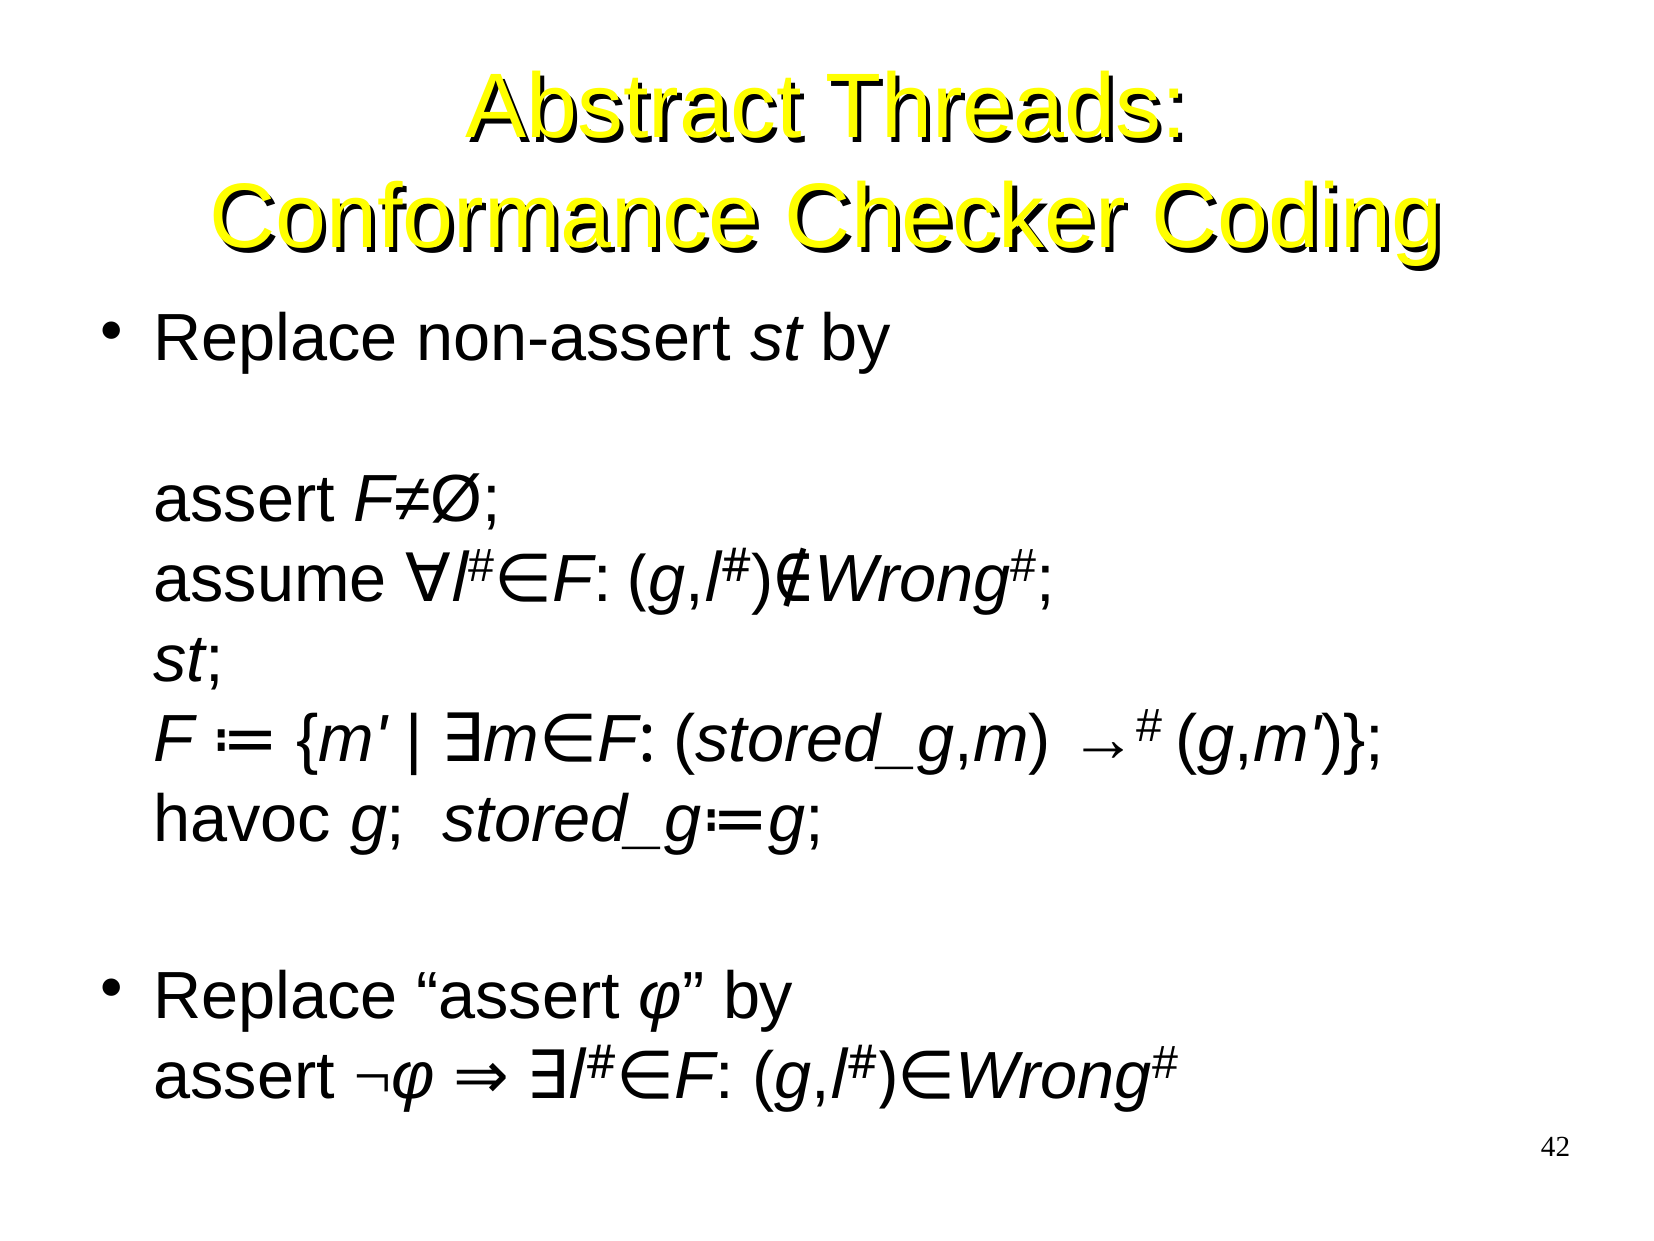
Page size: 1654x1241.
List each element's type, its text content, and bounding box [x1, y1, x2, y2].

list Replace non-assert st by assert F≠Ø; assume ∀l#∈F: (g,l#)∉Wrong#; st; F ≔ {m' | ∃m∈F: (stored_g,m) →# (g,m')}; havoc g; stored_g≔g; Replace “assert φ” by assert ¬φ ⇒ ∃l#∈F: (g,l#)∈Wrong# [82, 290, 1571, 1241]
title Abstract Threads: Conformance Checker Coding [82, 40, 1571, 267]
